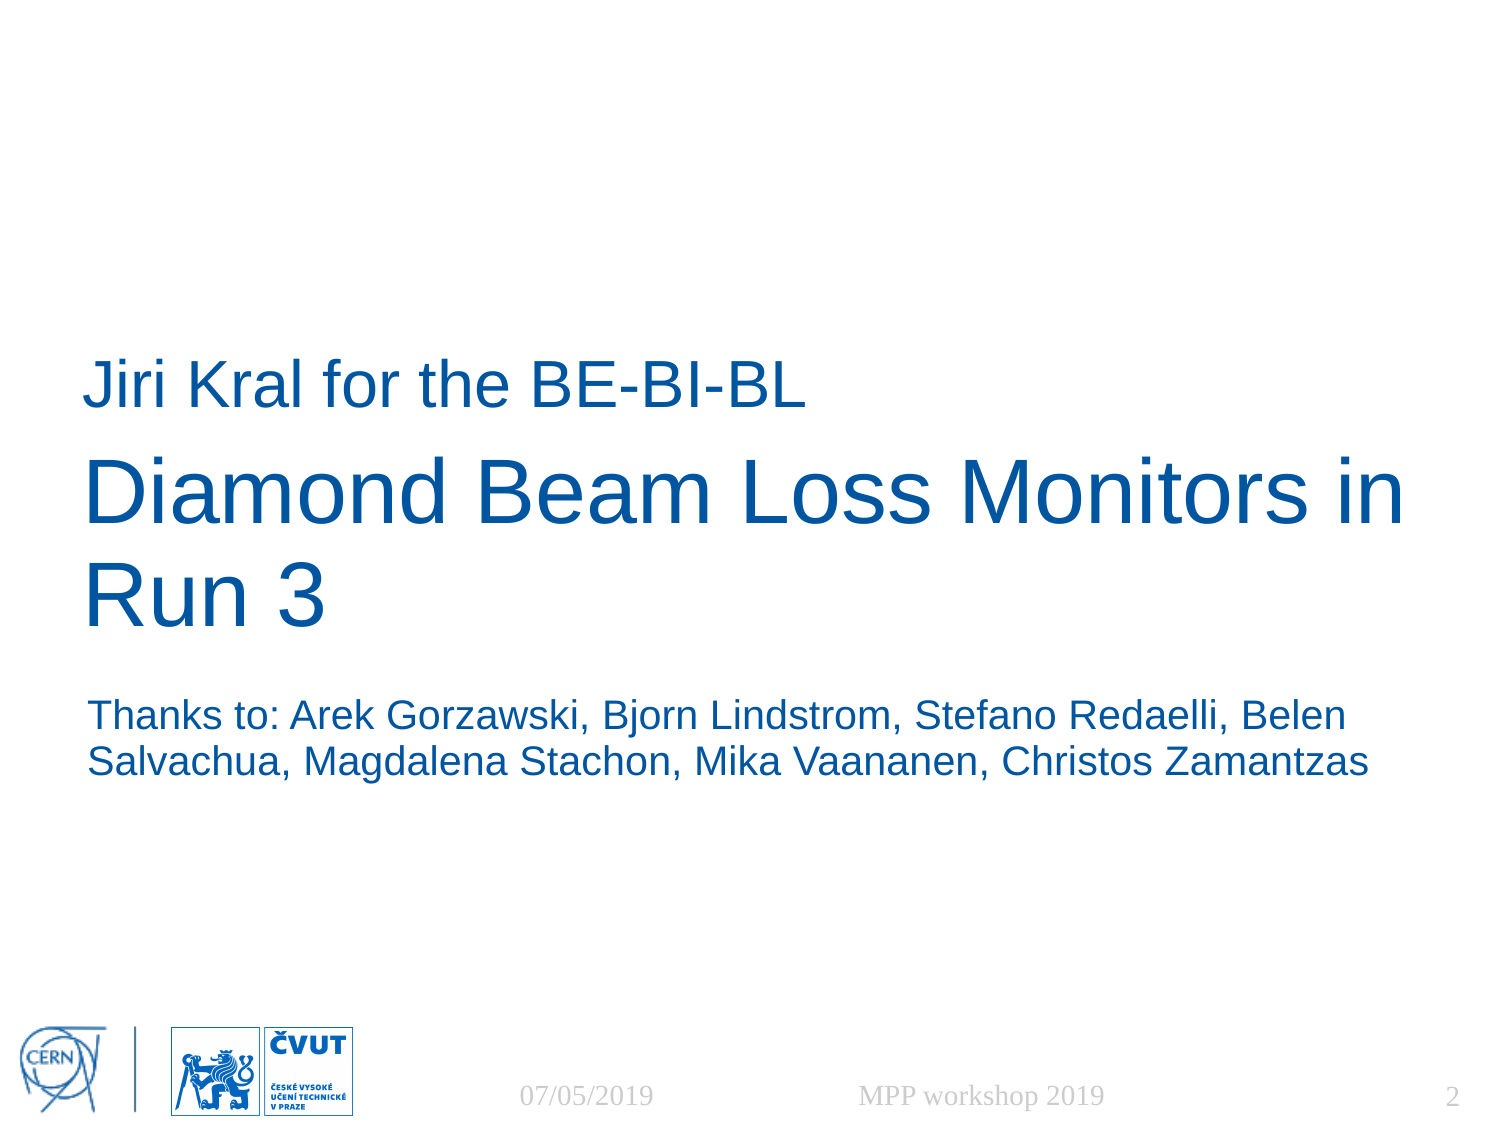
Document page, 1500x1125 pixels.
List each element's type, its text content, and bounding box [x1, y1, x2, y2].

picture [171, 1027, 353, 1116]
title Diamond Beam Loss Monitors in Run 3 [75, 449, 1425, 686]
title Thanks to: Arek Gorzawski, Bjorn Lindstrom, Stefano Redaelli, Belen Salvachua, Magdalena Stachon, Mika Vaananen, Christos Zamantzas [79, 673, 1430, 804]
title Jiri Kral for the BE-BI-BL [75, 318, 1425, 449]
